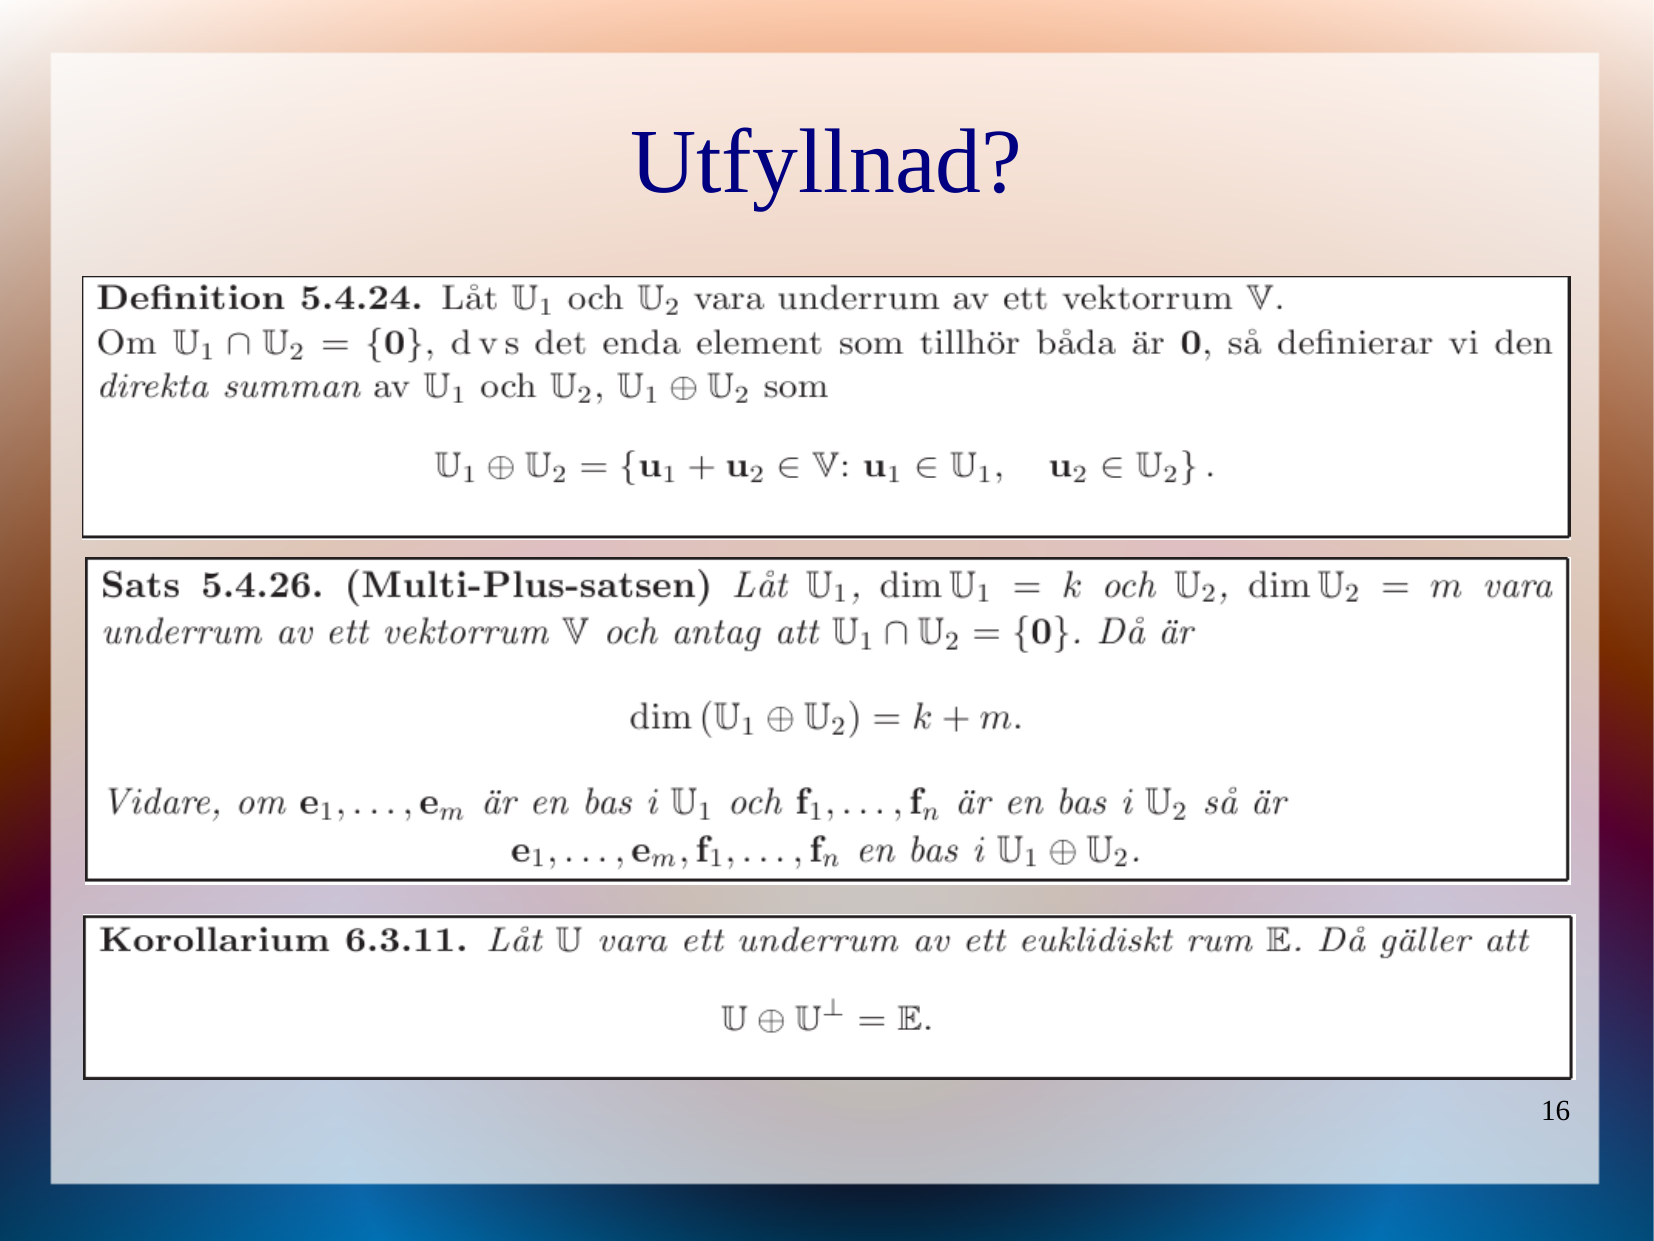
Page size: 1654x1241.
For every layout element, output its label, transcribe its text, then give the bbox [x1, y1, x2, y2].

picture [0, 0, 1654, 1241]
title Utfyllnad? [82, 62, 1571, 256]
